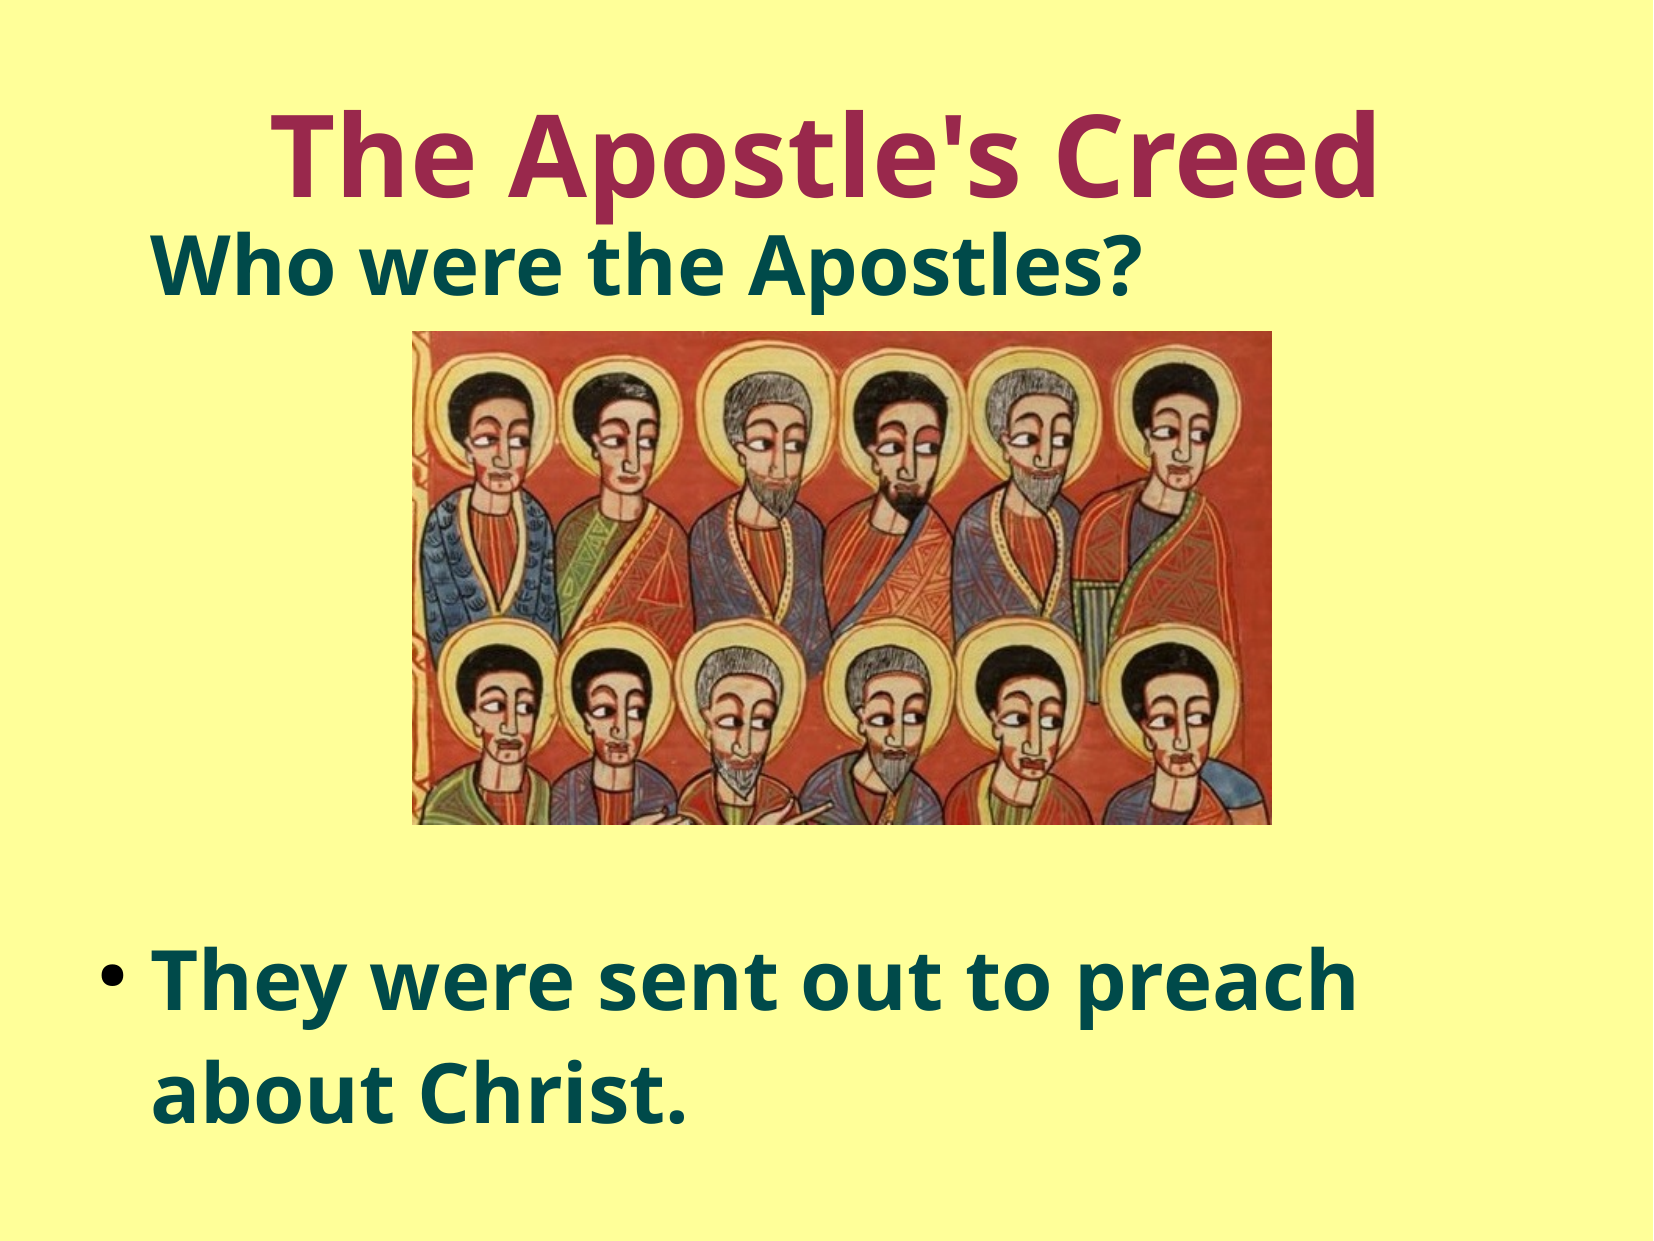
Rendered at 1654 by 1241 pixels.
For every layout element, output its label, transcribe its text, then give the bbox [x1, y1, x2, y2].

title The Apostle's Creed [82, 49, 1571, 257]
list Who were the Apostles? They were sent out to preach about Christ. [79, 206, 1568, 1241]
picture [412, 331, 1272, 826]
